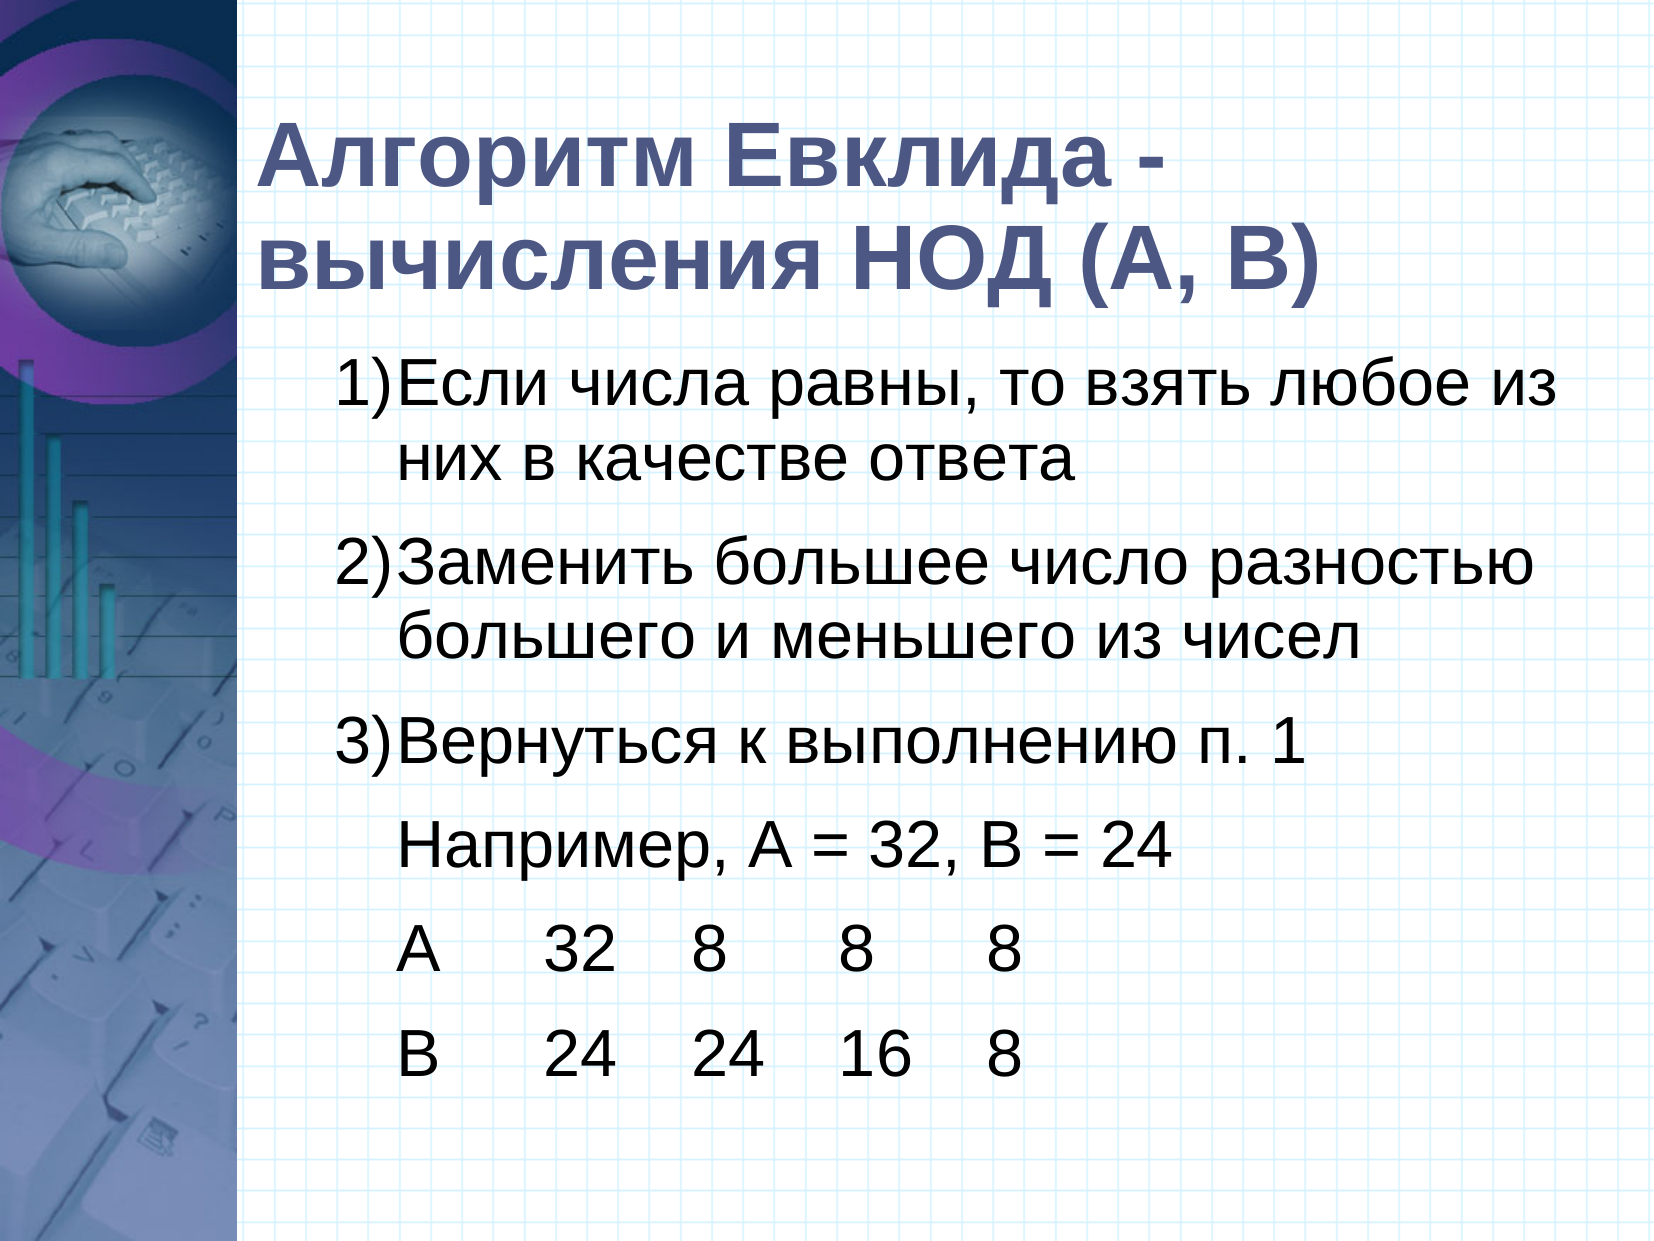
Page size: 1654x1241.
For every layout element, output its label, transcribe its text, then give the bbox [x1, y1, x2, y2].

picture [0, 0, 1654, 1241]
title Алгоритм Евклида - вычисления НОД (А, В) [254, 102, 1640, 310]
list Если числа равны, то взять любое из них в качестве ответа Заменить большее число разностью большего и меньшего из чисел Вернуться к выполнению п. 1 Например, А = 32, В = 24 А 32 8 8 8 В 24 24 16 8 [254, 344, 1640, 1091]
